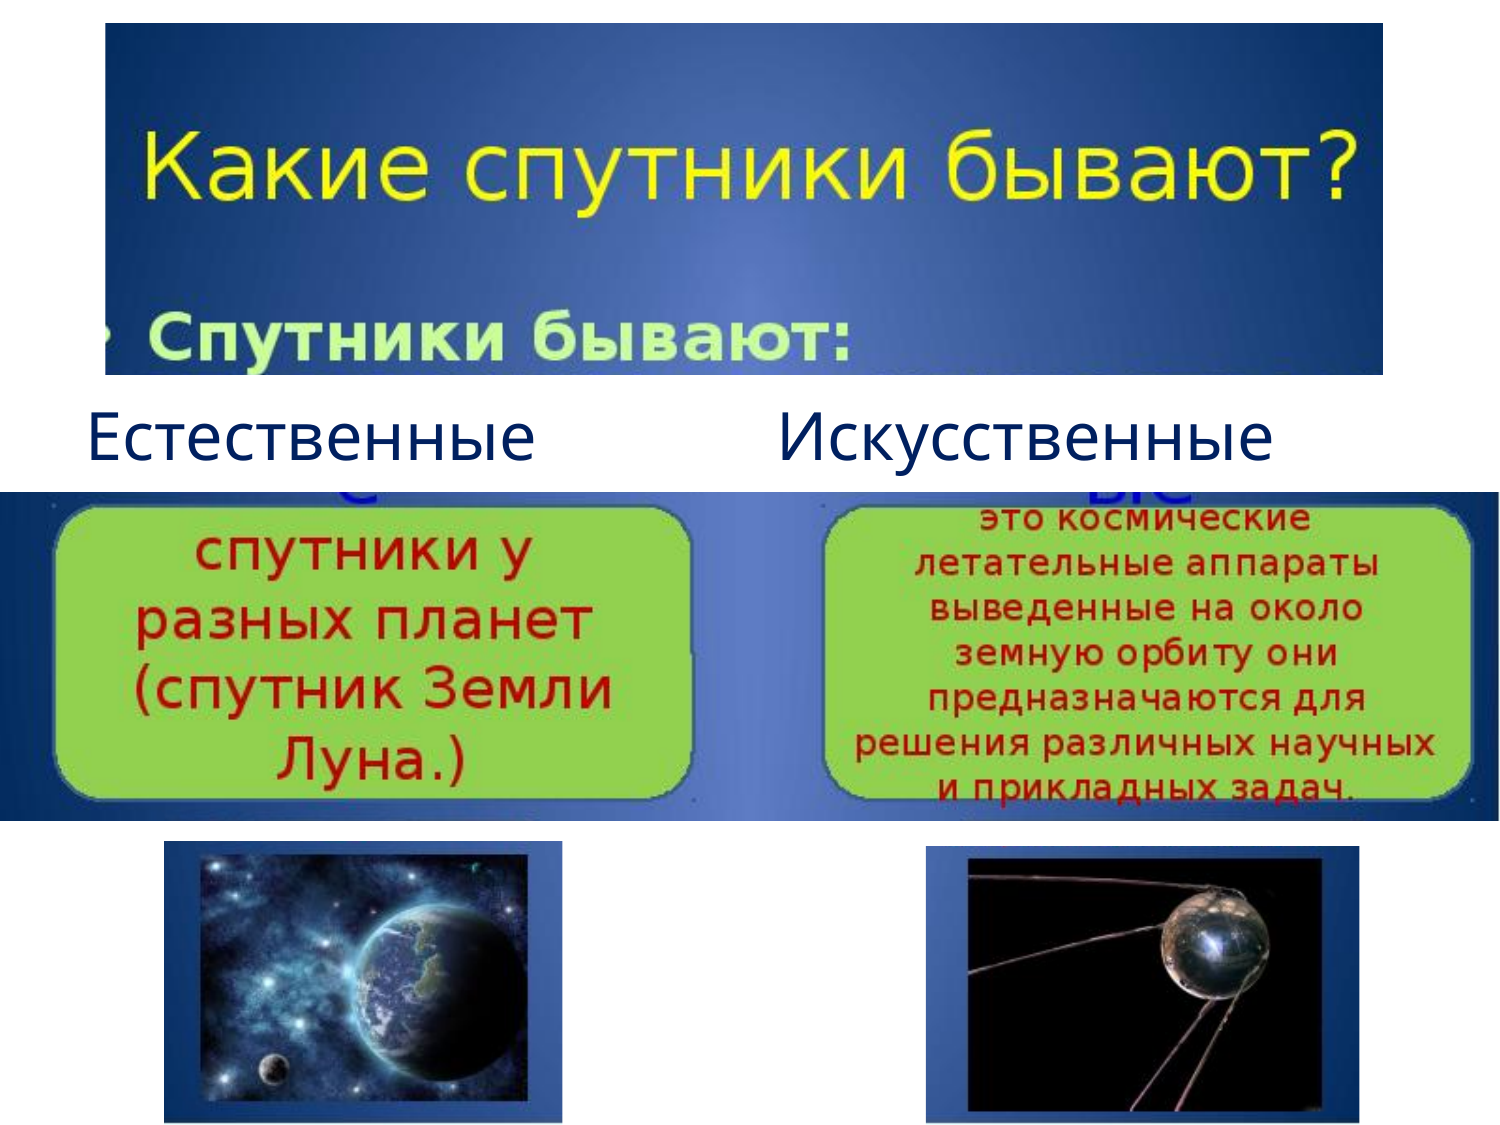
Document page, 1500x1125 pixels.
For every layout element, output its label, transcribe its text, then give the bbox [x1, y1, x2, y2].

picture [0, 492, 1500, 821]
picture [164, 841, 563, 1125]
picture [925, 846, 1360, 1125]
text_box Естественные [70, 386, 645, 483]
text_box Искусственные [761, 386, 1430, 483]
picture [105, 23, 1383, 376]
